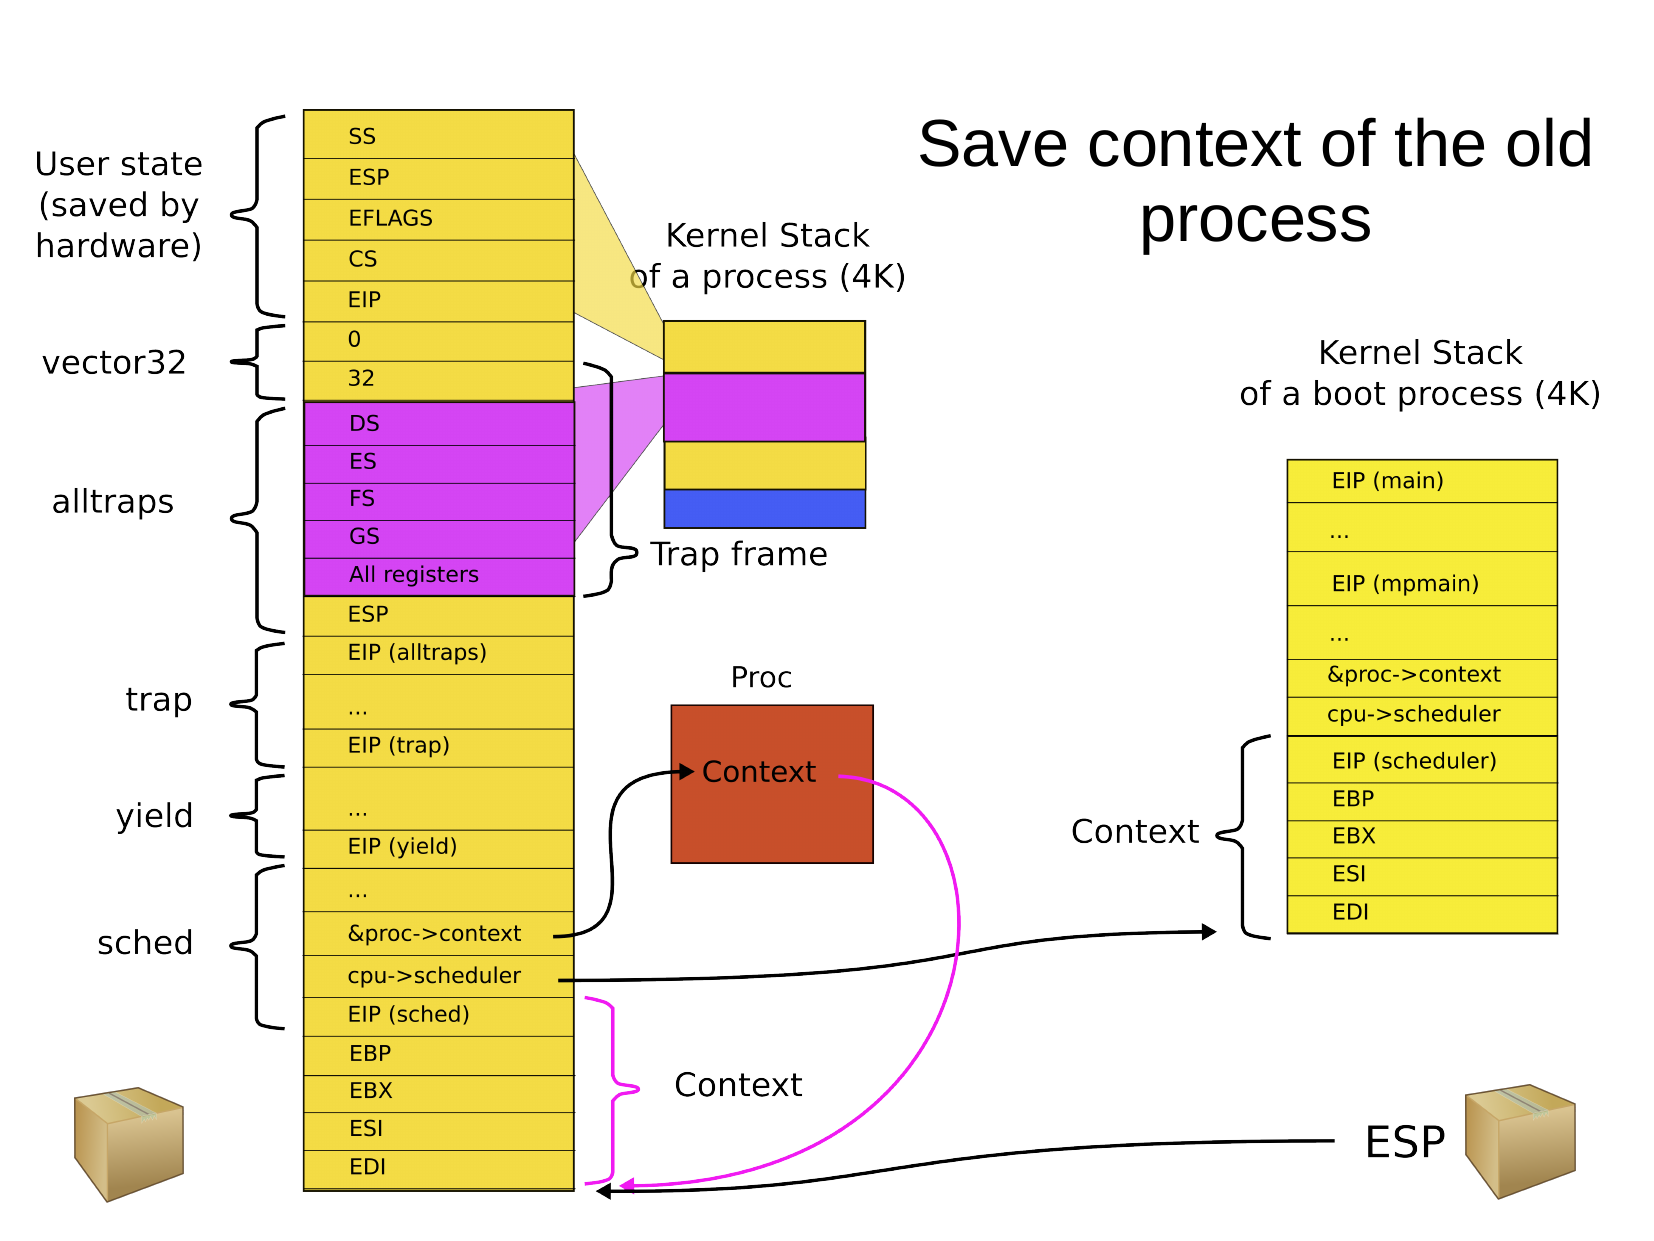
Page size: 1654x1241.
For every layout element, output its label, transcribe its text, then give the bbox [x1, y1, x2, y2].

picture [37, 109, 1599, 1203]
list Save context of the old process [900, 105, 1613, 301]
